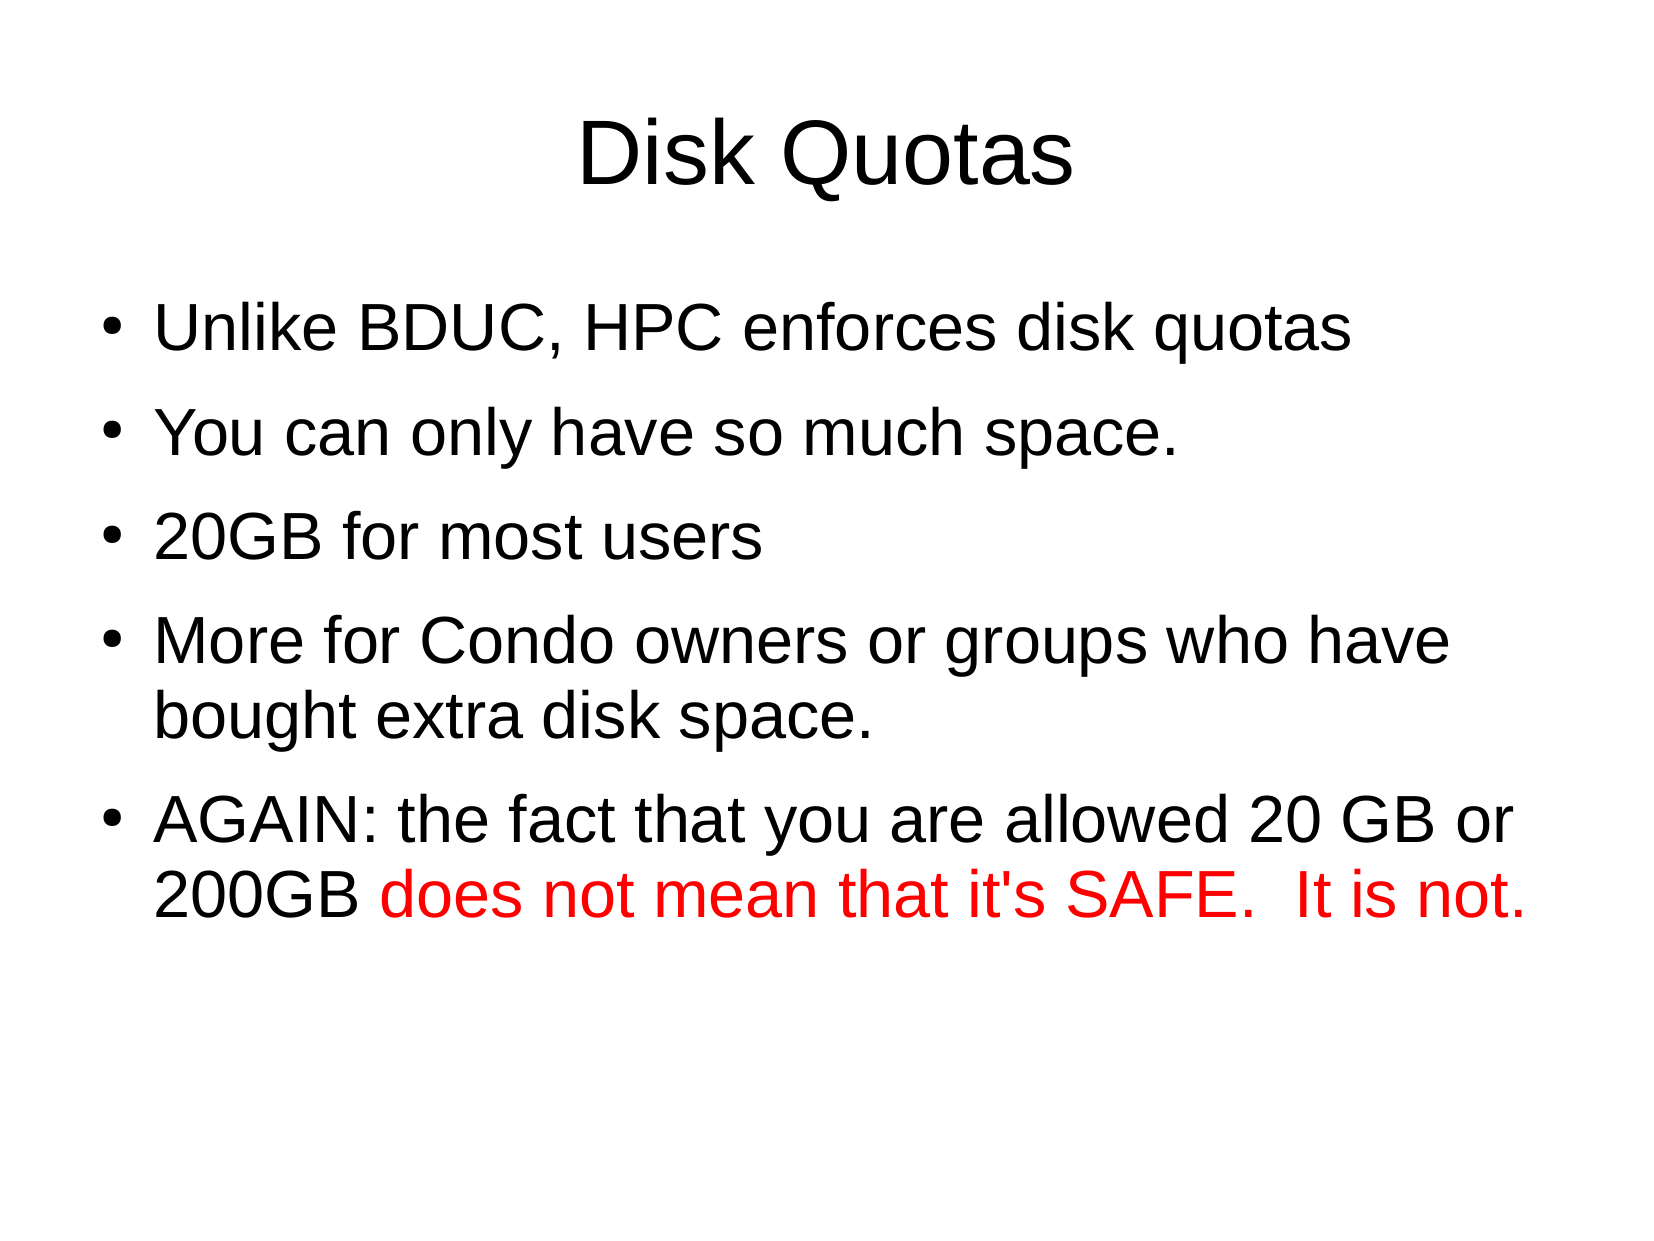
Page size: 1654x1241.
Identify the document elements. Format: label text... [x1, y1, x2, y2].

list Unlike BDUC, HPC enforces disk quotas You can only have so much space. 20GB for most users More for Condo owners or groups who have bought extra disk space. AGAIN: the fact that you are allowed 20 GB or 200GB does not mean that it's SAFE. It is not. [82, 290, 1538, 1010]
title Disk Quotas [82, 49, 1571, 257]
